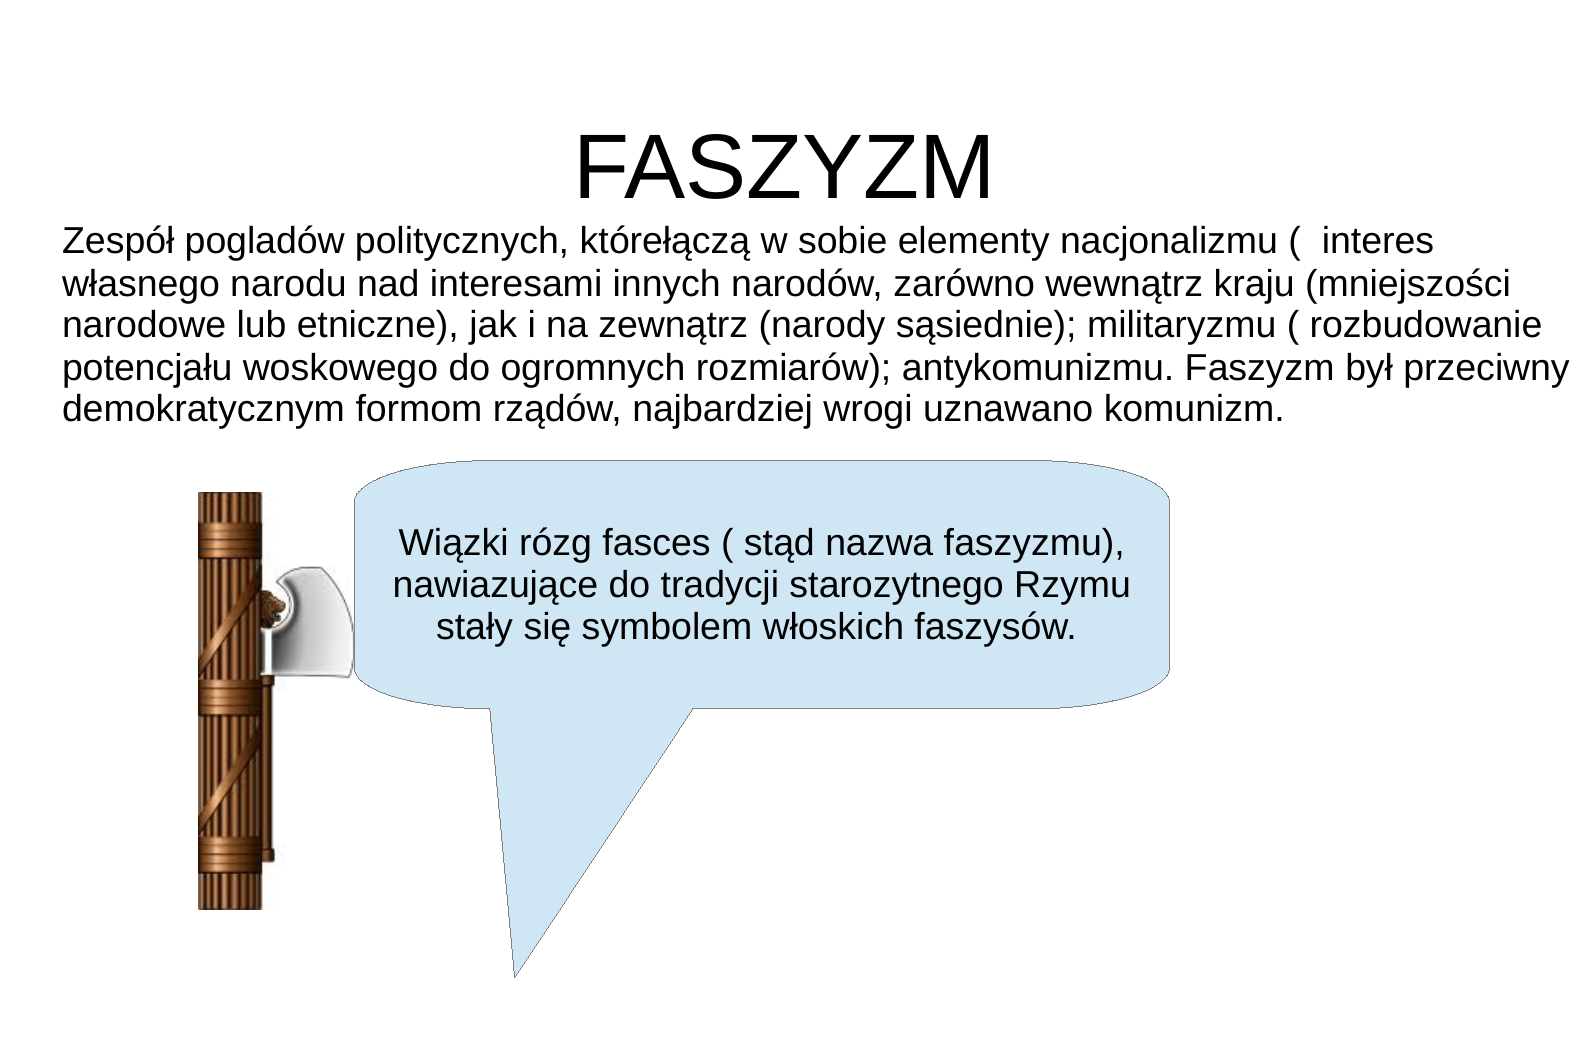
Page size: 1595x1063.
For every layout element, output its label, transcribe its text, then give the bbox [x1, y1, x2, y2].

picture [198, 492, 355, 910]
text_box Wiązki rózg fasces ( stąd nazwa faszyzmu), nawiazujące do tradycji starozytnego Rzymu stały się symbolem włoskich faszysów. [354, 460, 1170, 978]
title FASZYZM [117, 78, 1479, 212]
text_box Zespół pogladów politycznych, którełączą w sobie elementy nacjonalizmu ( interes własnego narodu nad interesami innych narodów, zarówno wewnątrz kraju (mniejszości narodowe lub etniczne), jak i na zewnątrz (narody sąsiednie); militaryzmu ( rozbudowanie potencjału woskowego do ogromnych rozmiarów); antykomunizmu. Faszyzm był przeciwny demokratycznym formom rządów, najbardziej wrogi uznawano komunizm. [47, 212, 1595, 438]
